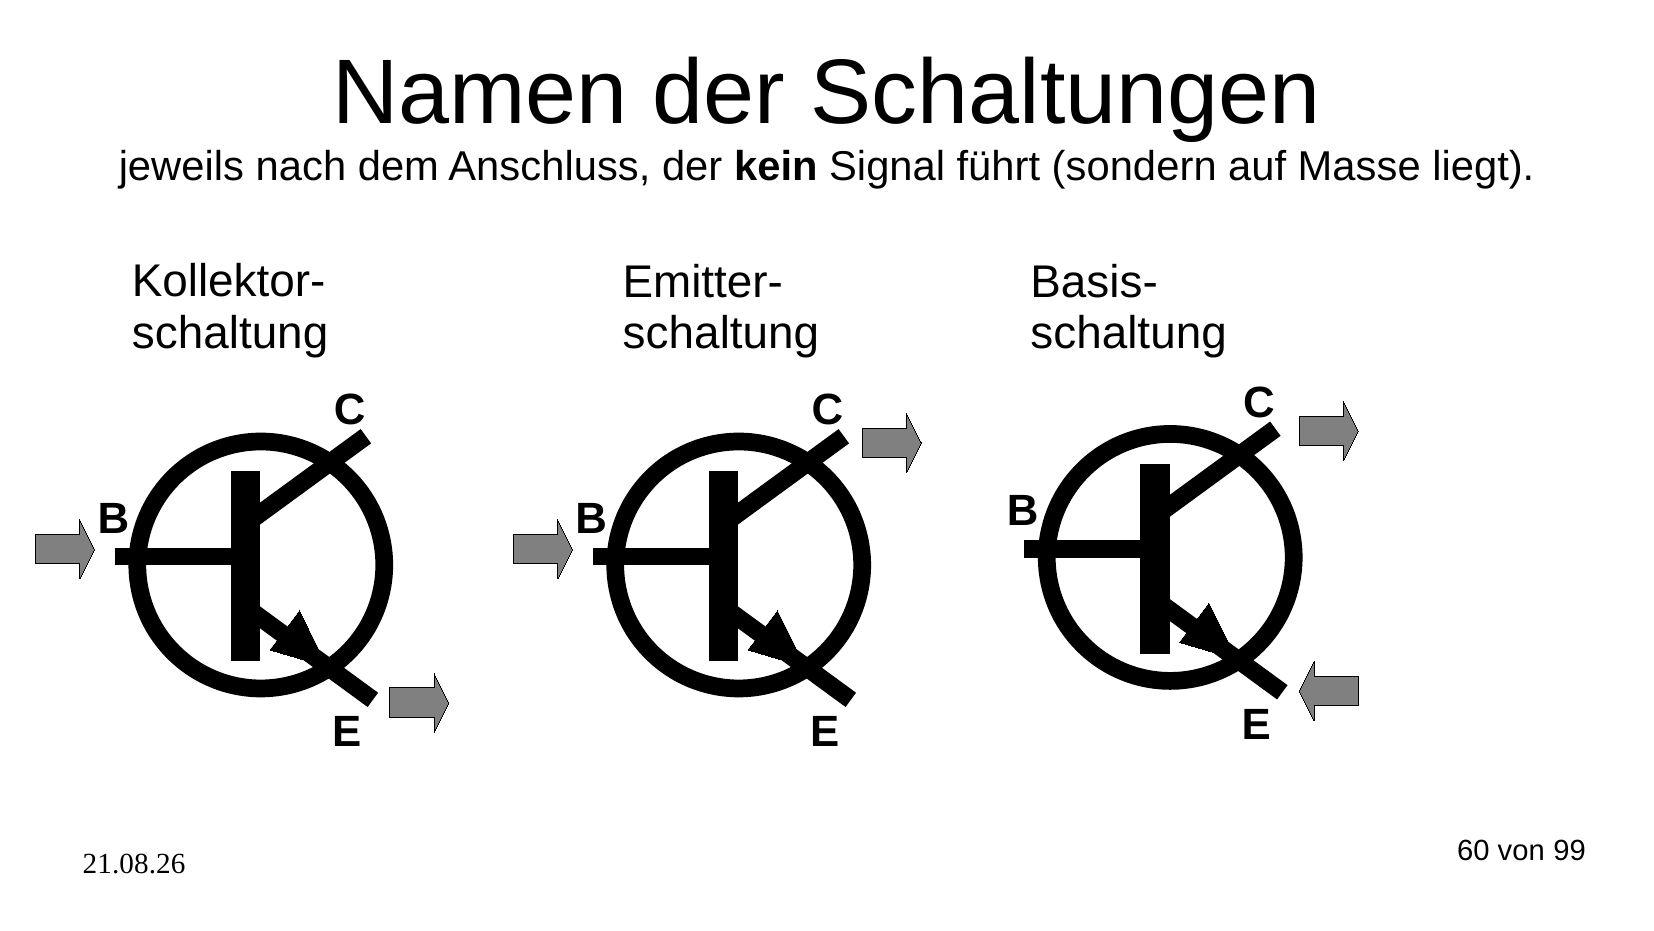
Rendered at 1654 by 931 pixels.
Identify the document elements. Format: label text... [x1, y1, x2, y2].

text_box E [795, 699, 834, 764]
text_box Basis- schaltung [1015, 248, 1242, 366]
text_box B [992, 478, 1030, 543]
text_box [513, 519, 573, 579]
text_box [270, 610, 324, 664]
text_box E [1226, 692, 1265, 756]
text_box [389, 673, 449, 733]
text_box E [317, 699, 356, 764]
text_box B [82, 486, 121, 550]
text_box Kollektor- schaltung [117, 248, 343, 366]
text_box [1179, 603, 1234, 657]
text_box C [318, 377, 357, 442]
text_box [35, 519, 95, 579]
text_box C [1228, 370, 1267, 434]
text_box [1299, 401, 1359, 461]
title Namen der Schaltungen jeweils nach dem Anschluss, der kein Signal führt (sondern auf Masse liegt). [82, 37, 1571, 193]
text_box [748, 610, 802, 664]
text_box B [560, 486, 599, 550]
text_box [1299, 661, 1359, 721]
text_box C [796, 377, 835, 442]
text_box Emitter- schaltung [607, 248, 834, 366]
text_box [862, 413, 922, 473]
